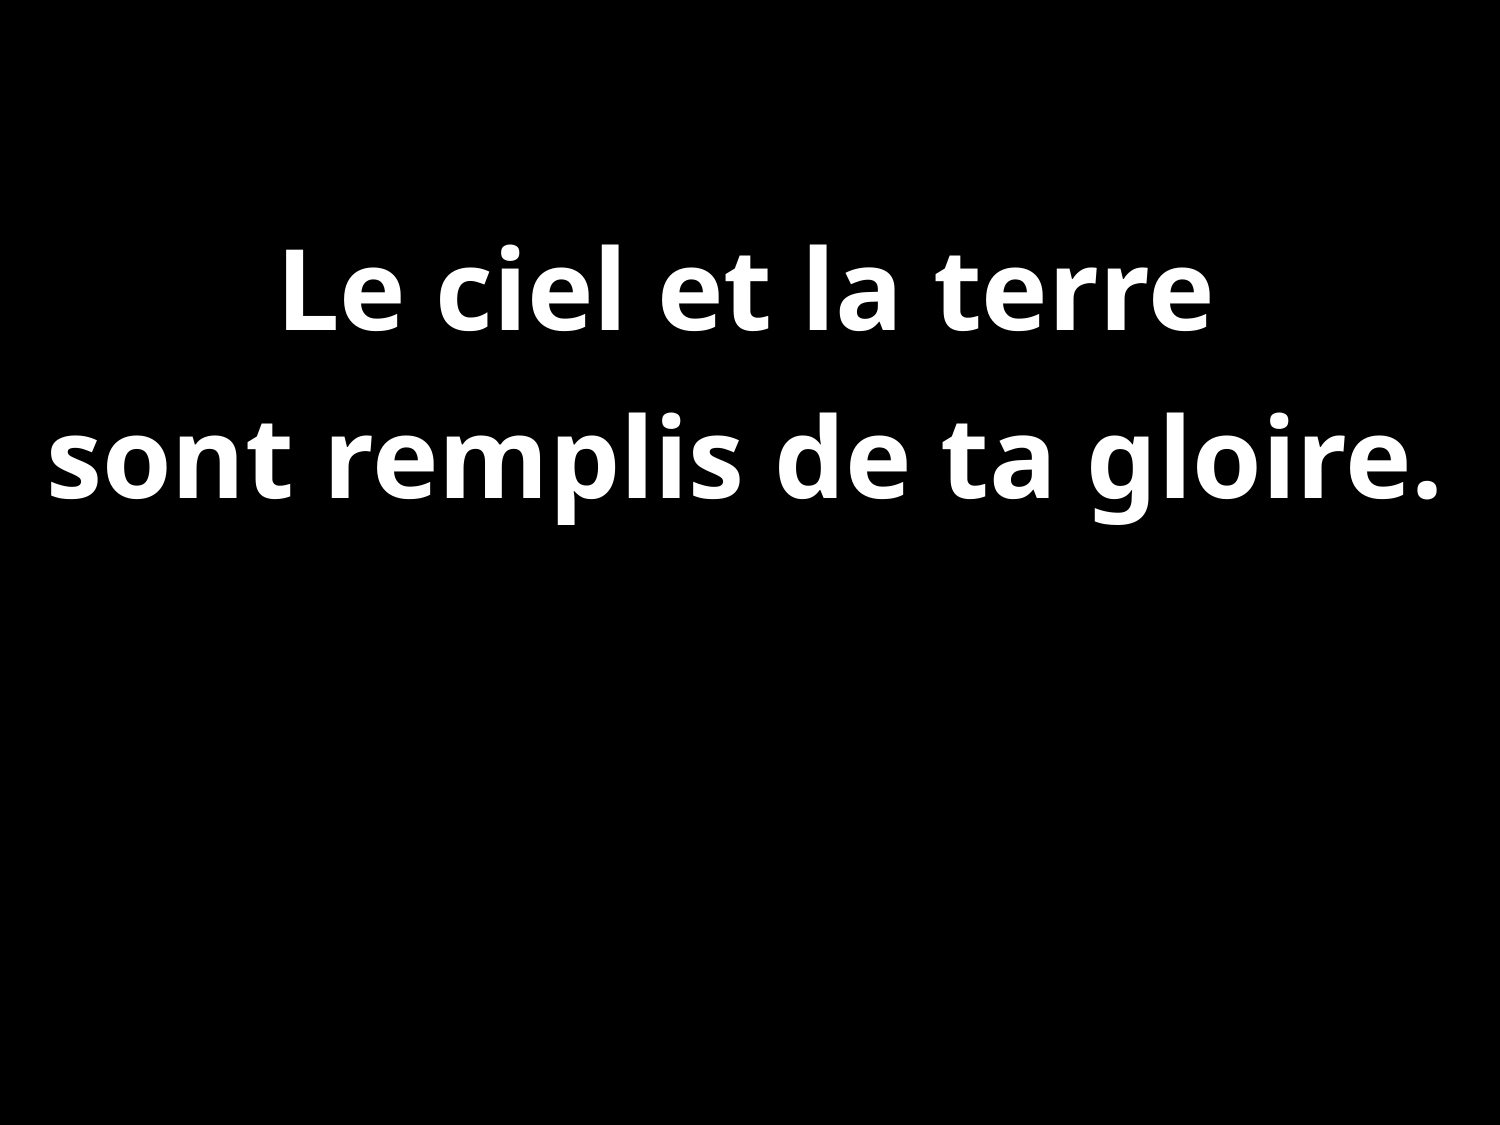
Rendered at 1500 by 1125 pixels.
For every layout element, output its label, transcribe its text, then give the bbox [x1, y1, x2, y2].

list Le ciel et la terre sont remplis de ta gloire. [2, 12, 1489, 1111]
